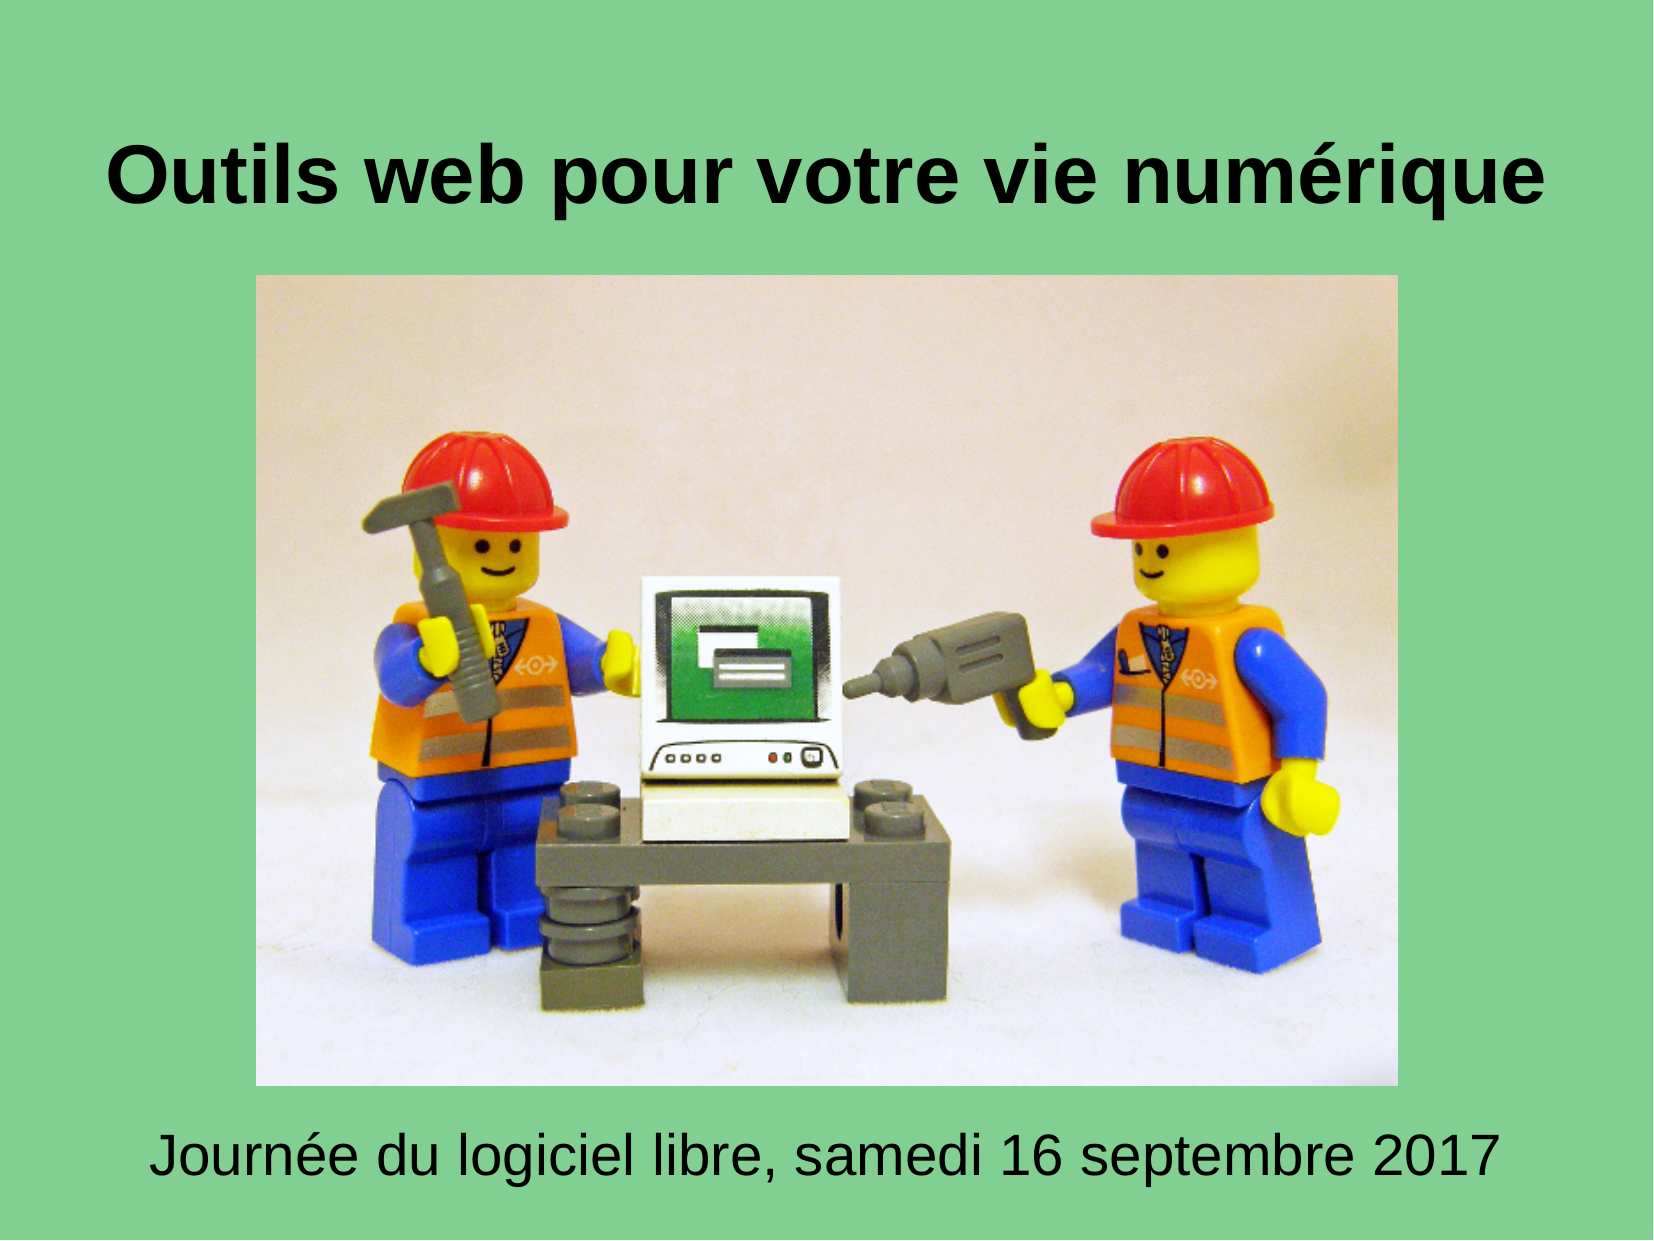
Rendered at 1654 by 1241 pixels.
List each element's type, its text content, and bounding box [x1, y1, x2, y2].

text_box Journée du logiciel libre, samedi 16 septembre 2017 [82, 1095, 1571, 1216]
picture [256, 275, 1398, 1086]
subtitle Outils web pour votre vie numérique [82, 49, 1571, 301]
